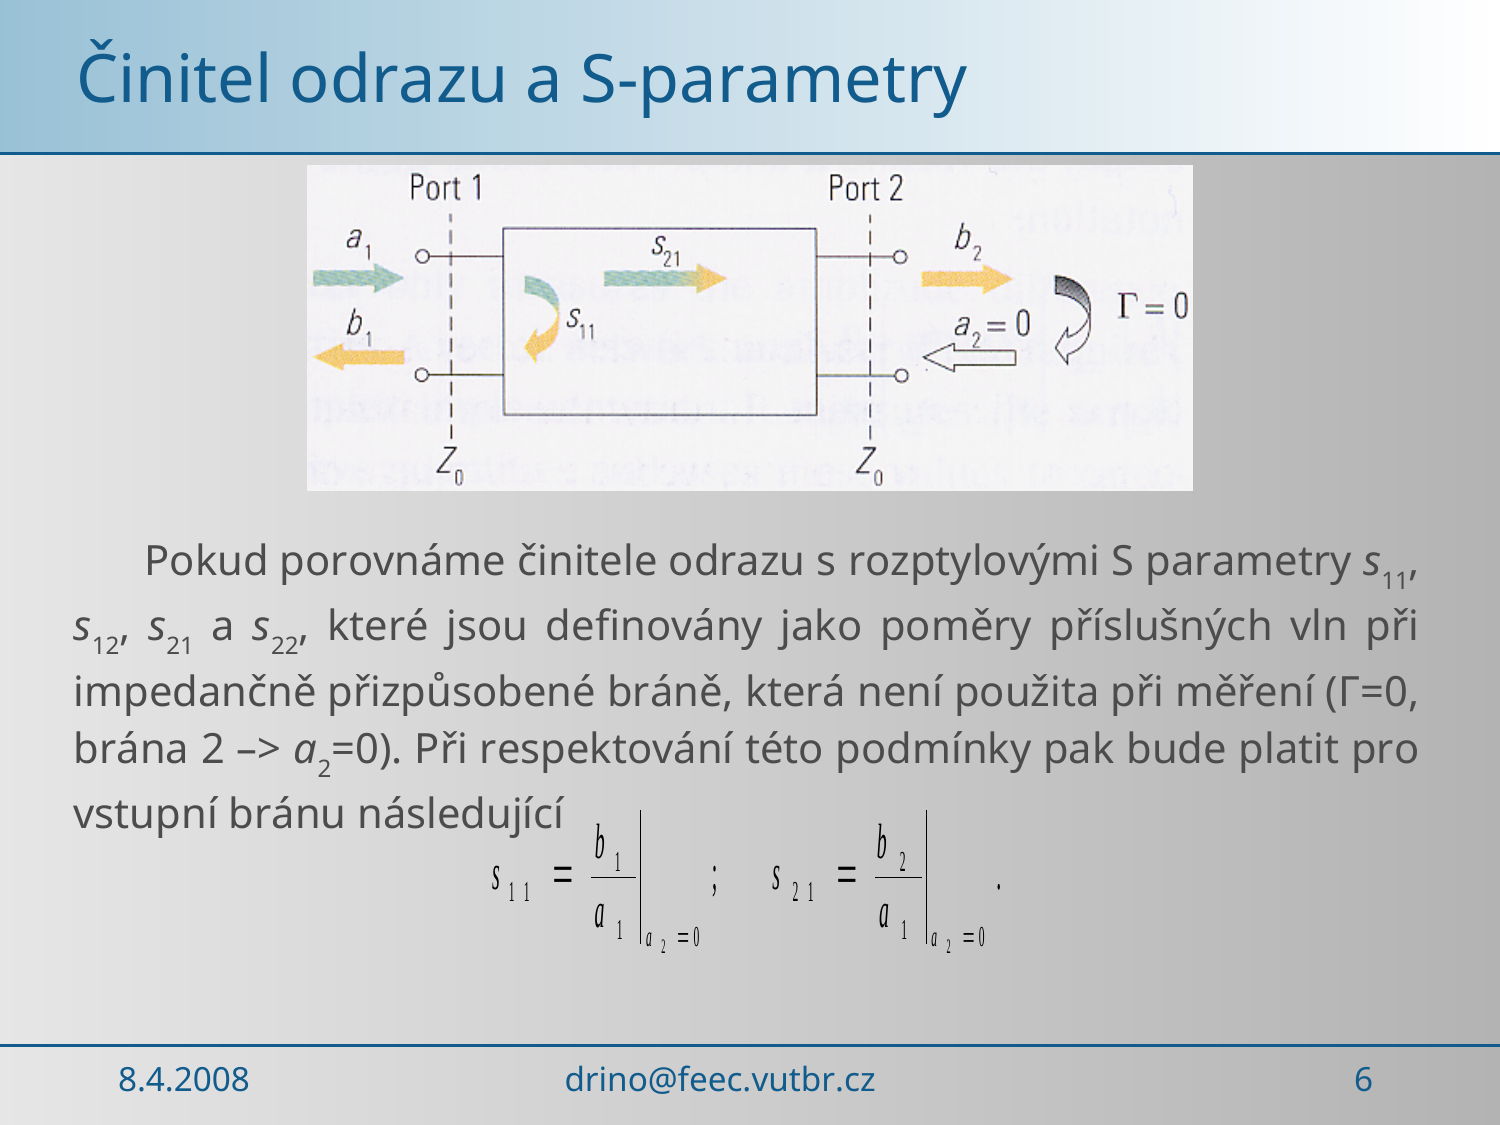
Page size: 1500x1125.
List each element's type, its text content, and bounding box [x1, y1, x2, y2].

text_box drino@feec.vutbr.cz [454, 1049, 987, 1125]
picture [307, 165, 1193, 491]
picture [483, 798, 1017, 964]
text_box <číslo> [1075, 1049, 1388, 1125]
title Činitel odrazu a S-parametry [0, 0, 1500, 152]
text_box Pokud porovnáme činitele odrazu s rozptylovými S parametry s11, s12, s21 a s22, které jsou definovány jako poměry příslušných vln při impedančně přizpůsobené bráně, která není použita při měření (Γ=0, brána 2 –> a2=0). Při respektování této podmínky pak bude platit pro vstupní bránu následující [59, 178, 1442, 850]
text_box 8.4.2008 [103, 1049, 432, 1125]
